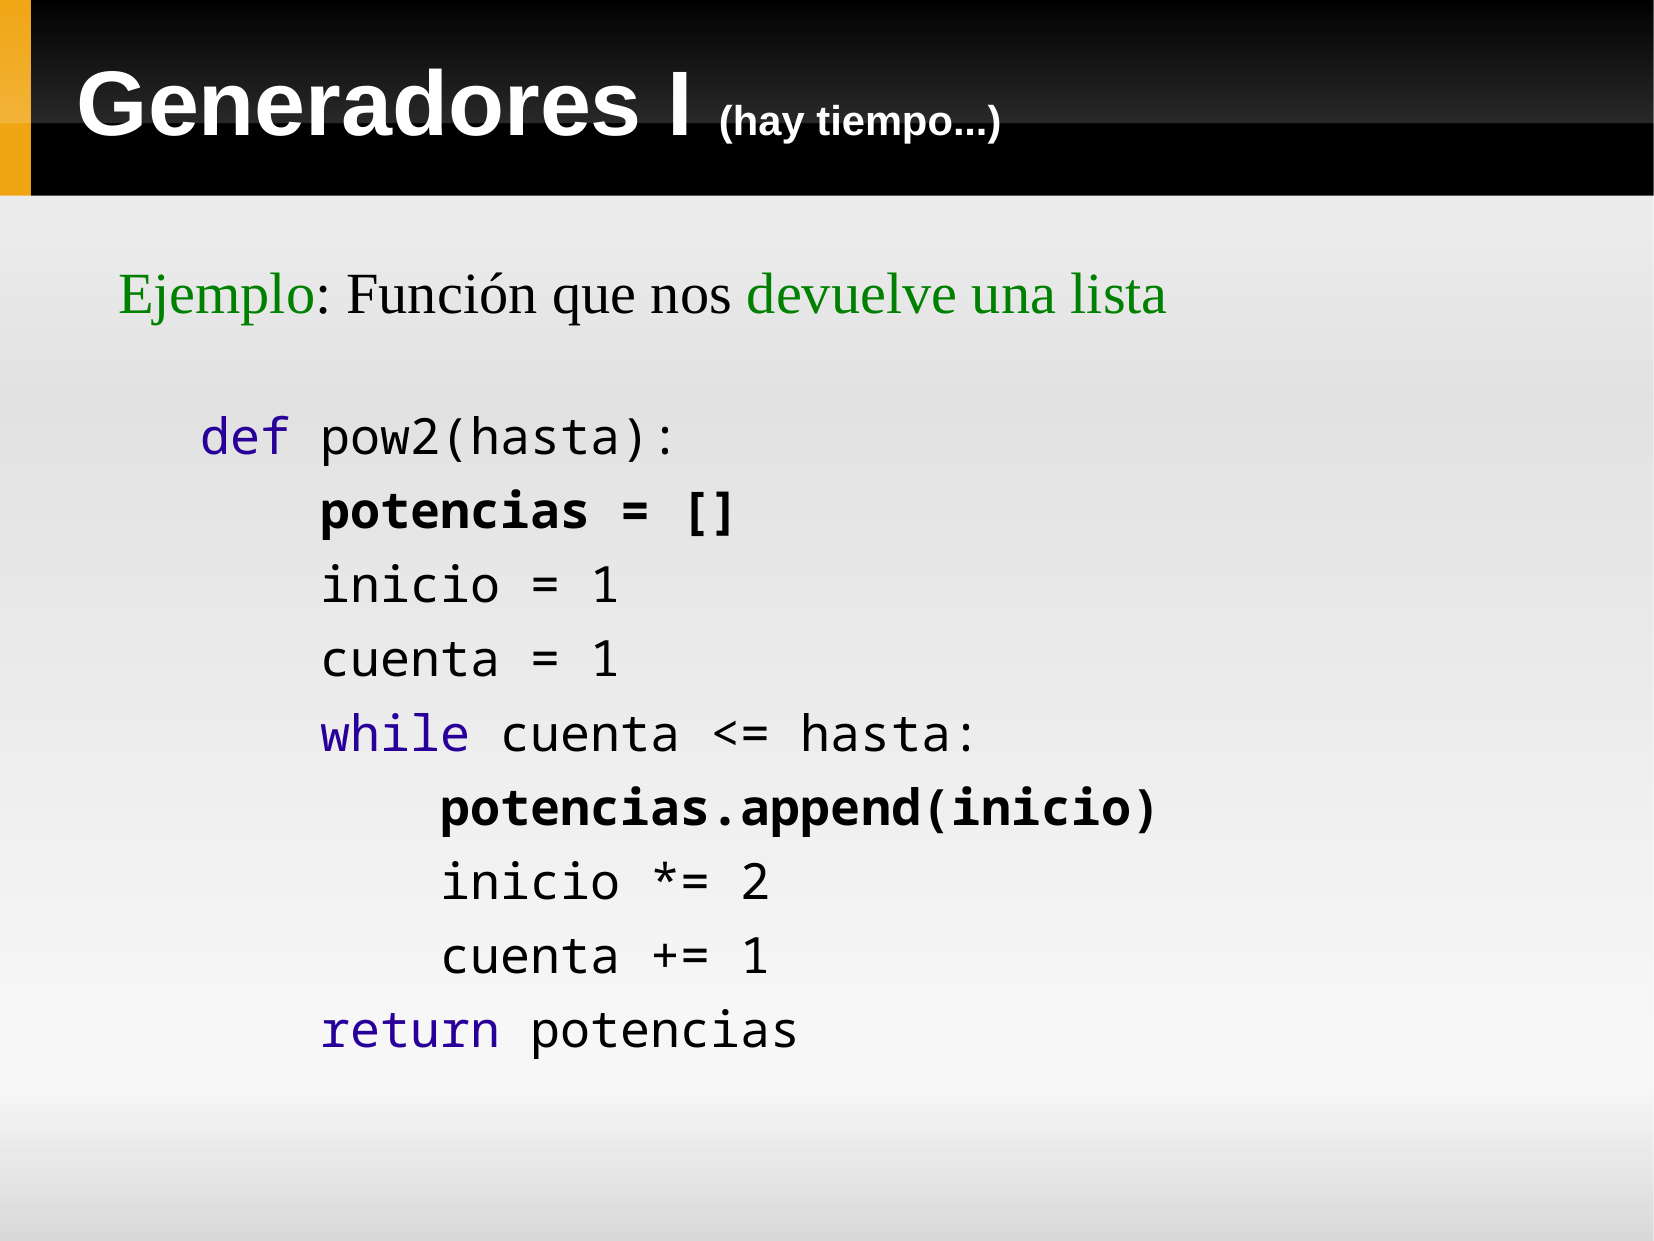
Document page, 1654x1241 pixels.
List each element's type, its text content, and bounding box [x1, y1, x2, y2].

title Generadores I (hay tiempo...) [76, 7, 1565, 200]
picture [0, 0, 1654, 1241]
subtitle Ejemplo: Función que nos devuelve una lista def pow2(hasta): potencias = [] inicio = 1 cuenta = 1 while cuenta <= hasta: potencias.append(inicio) inicio *= 2 cuenta += 1 return potencias [82, 297, 1571, 1102]
